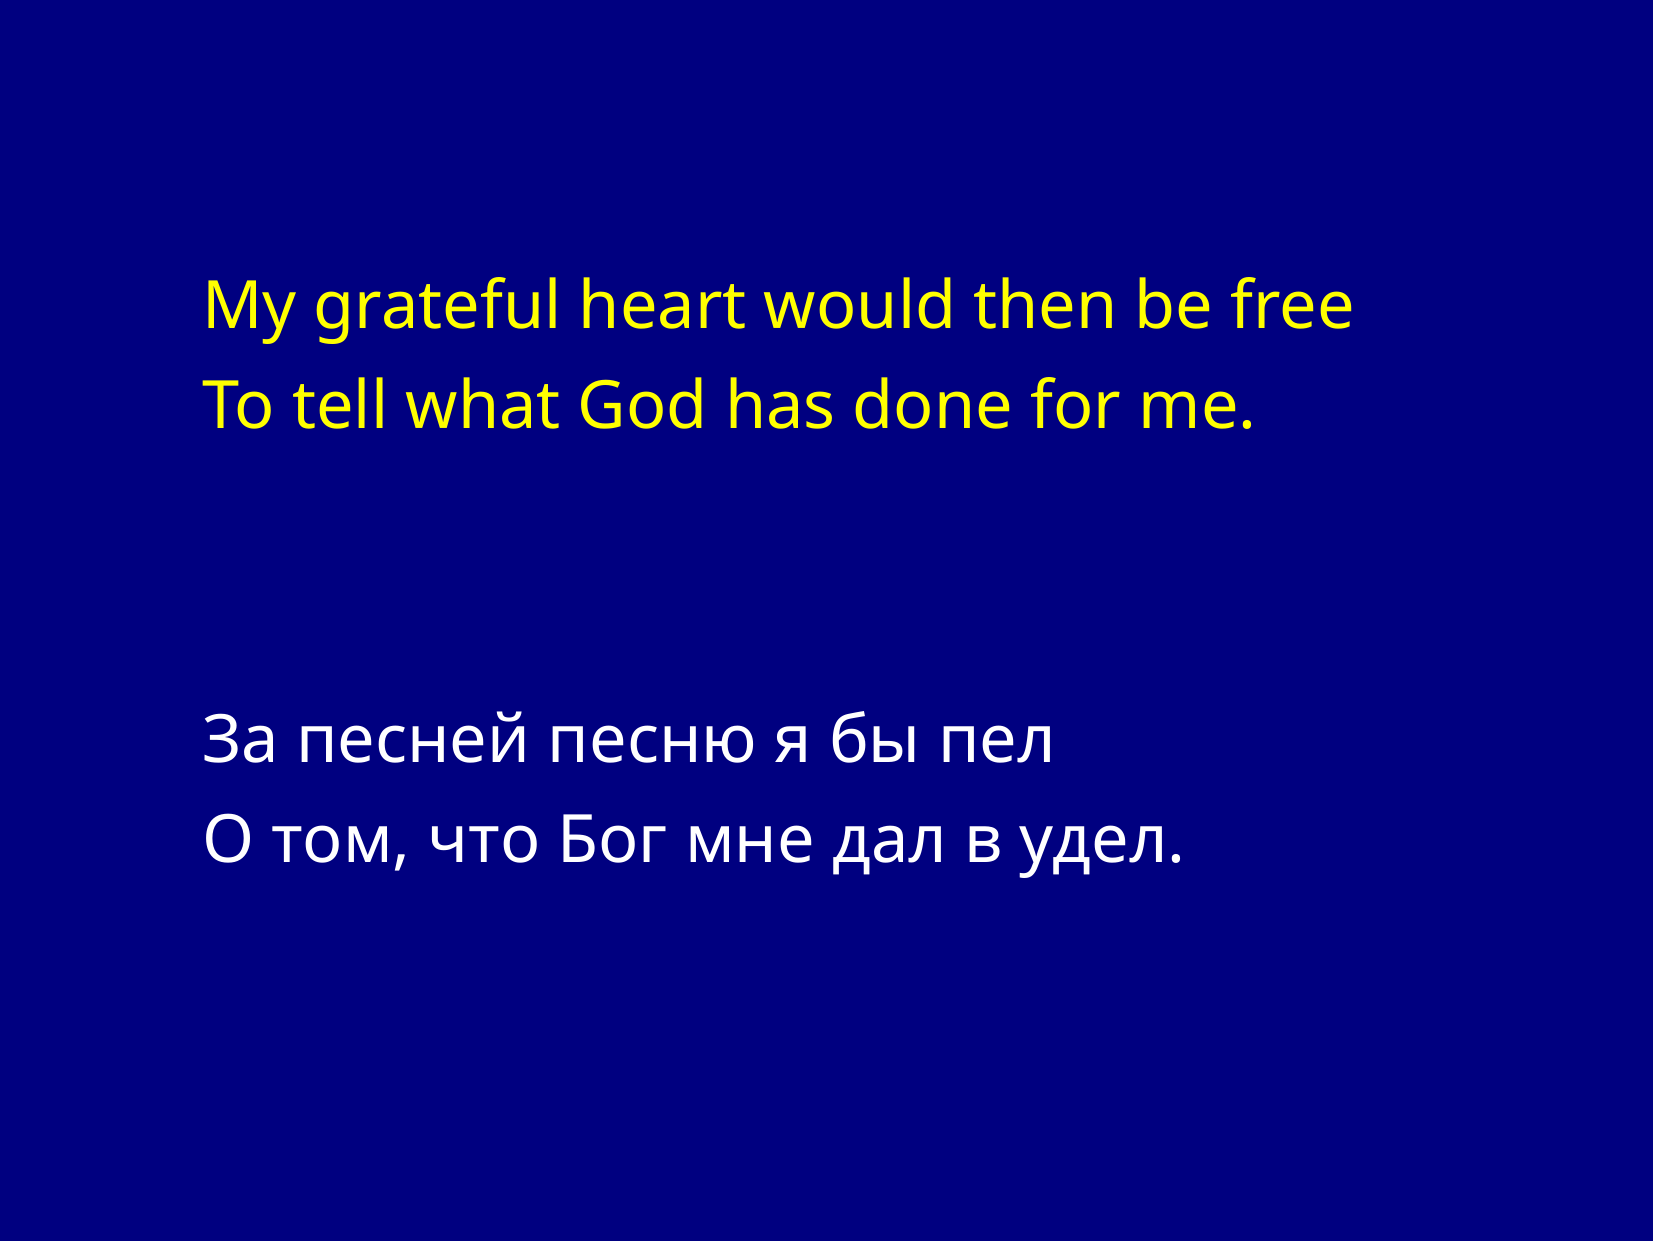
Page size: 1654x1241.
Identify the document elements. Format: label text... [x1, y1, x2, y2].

text_box My grateful heart would then be free To tell what God has done for me. [75, 150, 1576, 638]
text_box За песней песню я бы пел О том, что Бог мне дал в удел. [75, 675, 1576, 1163]
